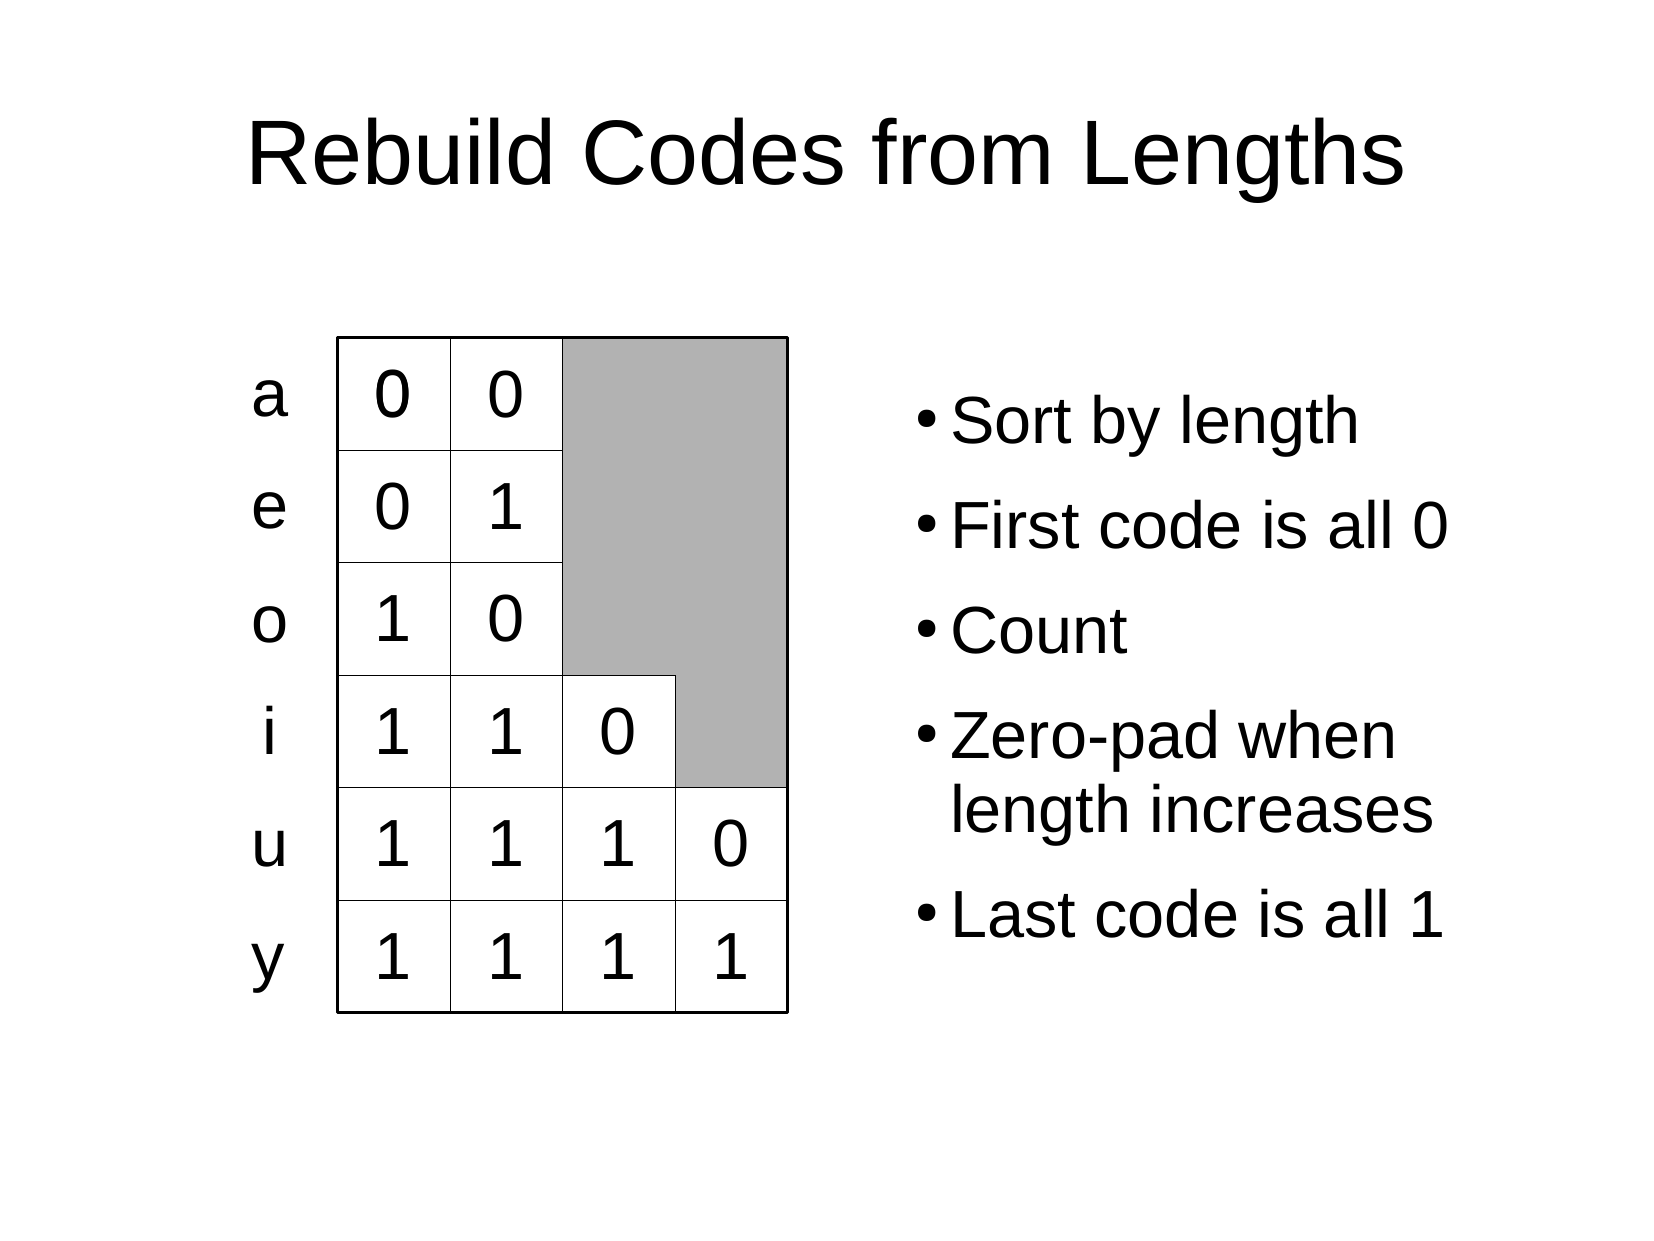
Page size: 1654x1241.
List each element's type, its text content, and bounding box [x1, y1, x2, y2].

text_box o [236, 563, 316, 676]
text_box 0 [585, 675, 642, 787]
text_box y [236, 900, 316, 1013]
text_box u [236, 787, 316, 900]
text_box 1 [360, 900, 417, 1013]
text_box 1 [472, 900, 529, 1013]
text_box 1 [360, 562, 417, 675]
text_box Sort by length First code is all 0 Count Zero-pad when length increases Last code is all 1 [900, 376, 1542, 958]
text_box 1 [697, 900, 754, 1013]
text_box 1 [472, 787, 529, 900]
text_box e [236, 449, 316, 563]
text_box 0 [360, 337, 417, 451]
text_box 1 [585, 900, 642, 1013]
text_box 0 [472, 337, 529, 450]
text_box 0 [697, 787, 754, 900]
text_box 0 [472, 563, 529, 675]
text_box i [247, 675, 304, 787]
title Rebuild Codes from Lengths [82, 49, 1571, 257]
text_box 1 [360, 787, 417, 900]
text_box [563, 339, 786, 787]
text_box 1 [585, 787, 642, 900]
text_box 1 [472, 675, 529, 787]
text_box a [236, 337, 304, 449]
text_box 0 [360, 451, 417, 562]
text_box 1 [472, 450, 529, 563]
text_box 1 [360, 675, 417, 787]
